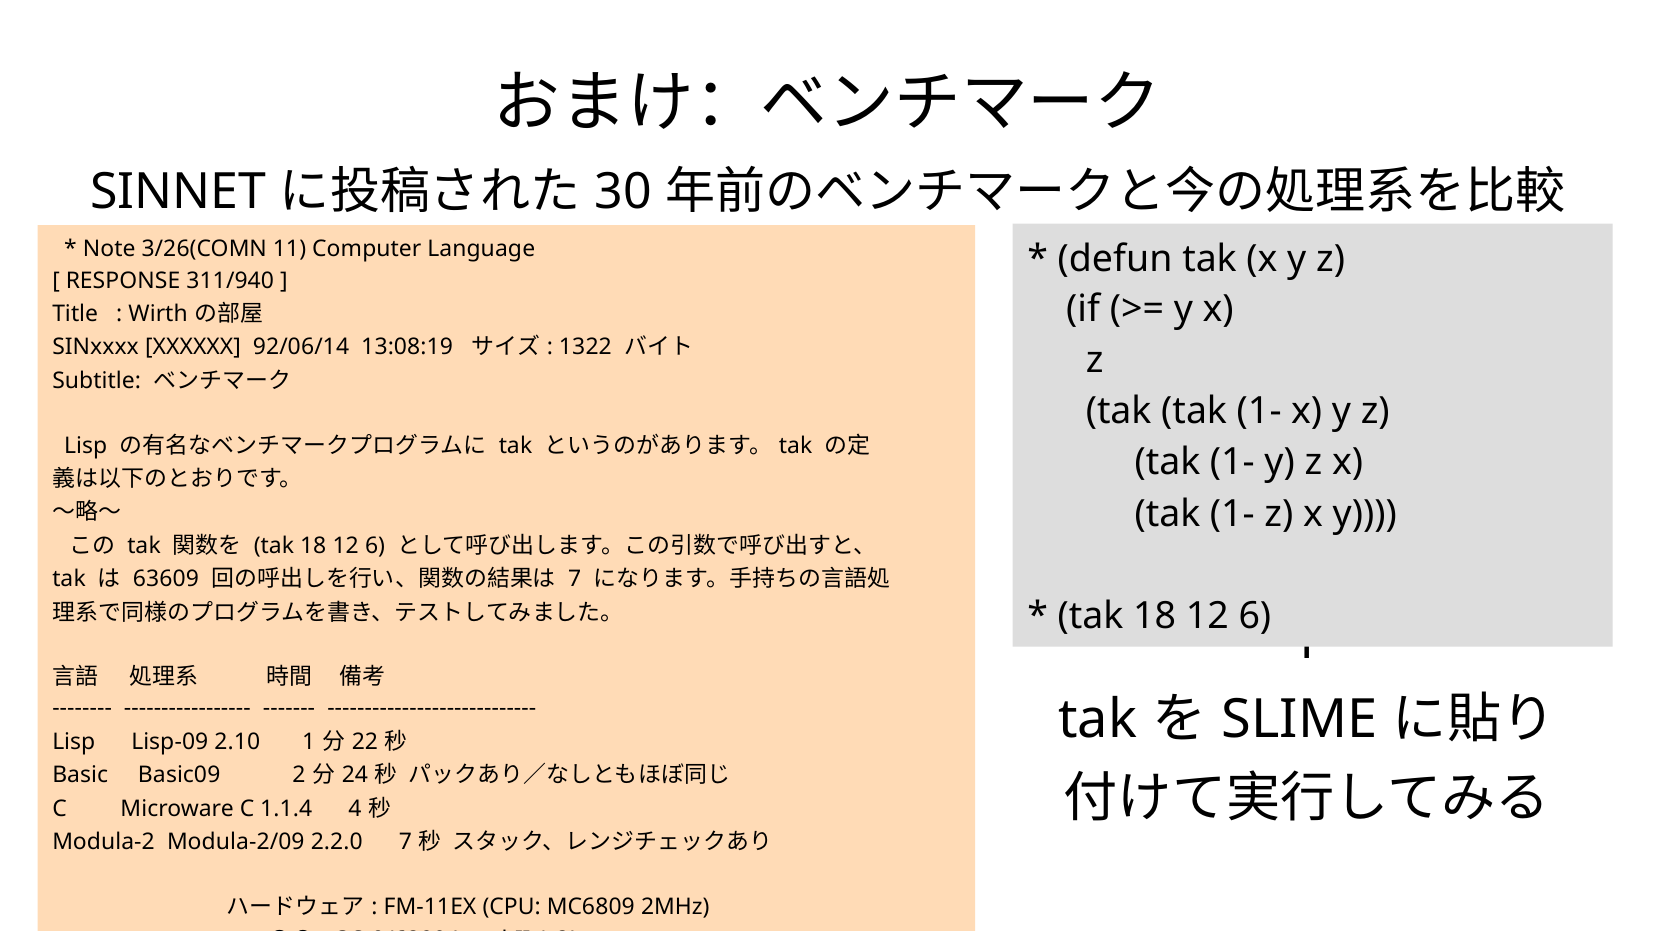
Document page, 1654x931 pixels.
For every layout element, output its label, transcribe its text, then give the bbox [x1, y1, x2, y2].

text_box * (defun tak (x y z) (if (>= y x) z (tak (tak (1- x) y z) (tak (1- y) z x) (tak (1- z) x y)))) * (tak 18 12 6) [1012, 223, 1613, 571]
text_box ↑ takをSLIMEに貼り 付けて実行してみる [1007, 592, 1608, 788]
text_box * Note 3/26(COMN 11) Computer Language [ RESPONSE 311/940 ] Title : Wirthの部屋 SINxxxx [XXXXXX] 92/06/14 13:08:19 サイズ: 1322 バイト Subtitle: ベンチマーク Lisp の有名なベンチマークプログラムに tak というのがあります。tak の定 義は以下のとおりです。 ～略～ この tak 関数を (tak 18 12 6) として呼び出します。この引数で呼び出すと、 tak は 63609 回の呼出しを行い、関数の結果は 7 になります。手持ちの言語処 理系で同様のプログラムを書き、テストしてみました。 言語 処理系 時間 備考 -------- ----------------- ------- ---------------------------- Lisp Lisp-09 2.10 1分22秒 Basic Basic09 2分24秒 パックあり／なしともほぼ同じ C Microware C 1.1.4 4秒 Modula-2 Modula-2/09 2.2.0 7秒 スタック、レンジチェックあり ハードウェア: FM-11EX (CPU: MC6809 2MHz) ＯＳ: OS-9/6809 Level-II 1.2J う〜ん、やっぱりＣが一番速いのか‥‥（笑）。ちなみに参考文献によると、 Cray-1 PSL というスーパーコンピュータ上の Lisp 処理系では、0.048 秒だそ うです。みなさんのシステムではいかがでしょうか。 [37, 225, 976, 904]
text_box おまけ：ベンチマーク SINNETに投稿された30年前のベンチマークと今の処理系を比較 [19, 40, 1636, 191]
